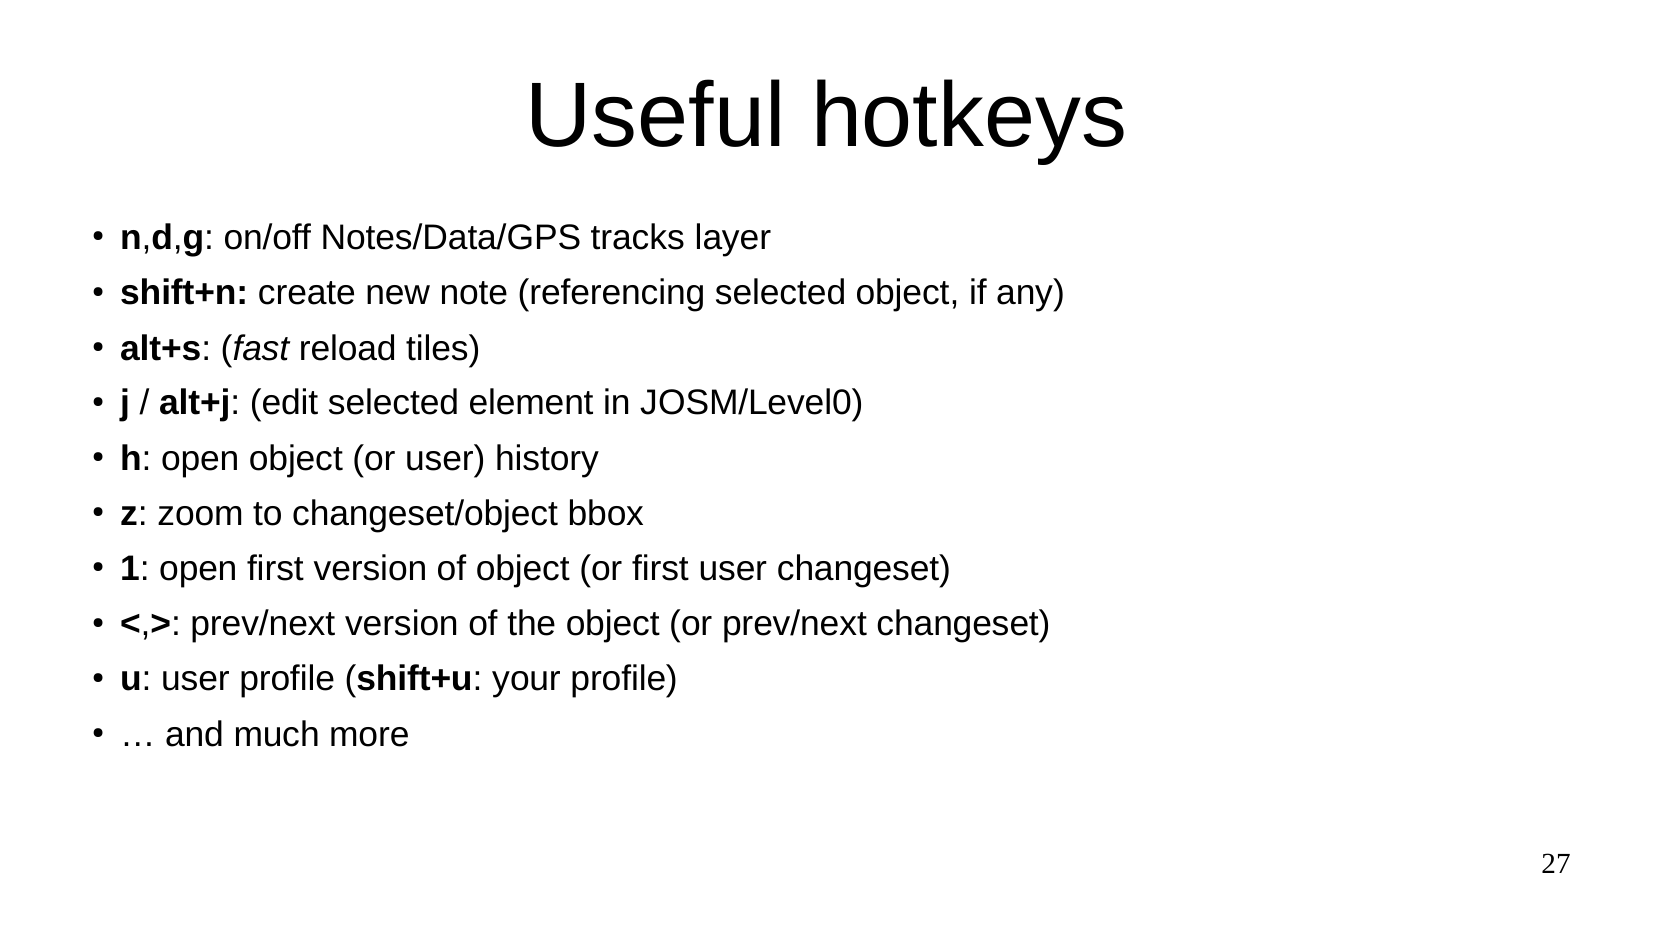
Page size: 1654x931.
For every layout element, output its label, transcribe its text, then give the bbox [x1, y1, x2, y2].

list n,d,g: on/off Notes/Data/GPS tracks layer shift+n: create new note (referencing selected object, if any) alt+s: (fast reload tiles) j / alt+j: (edit selected element in JOSM/Level0) h: open object (or user) history z: zoom to changeset/object bbox 1: open first version of object (or first user changeset) <,>: prev/next version of the object (or prev/next changeset) u: user profile (shift+u: your profile) … and much more [82, 217, 1571, 758]
title Useful hotkeys [82, 37, 1571, 193]
